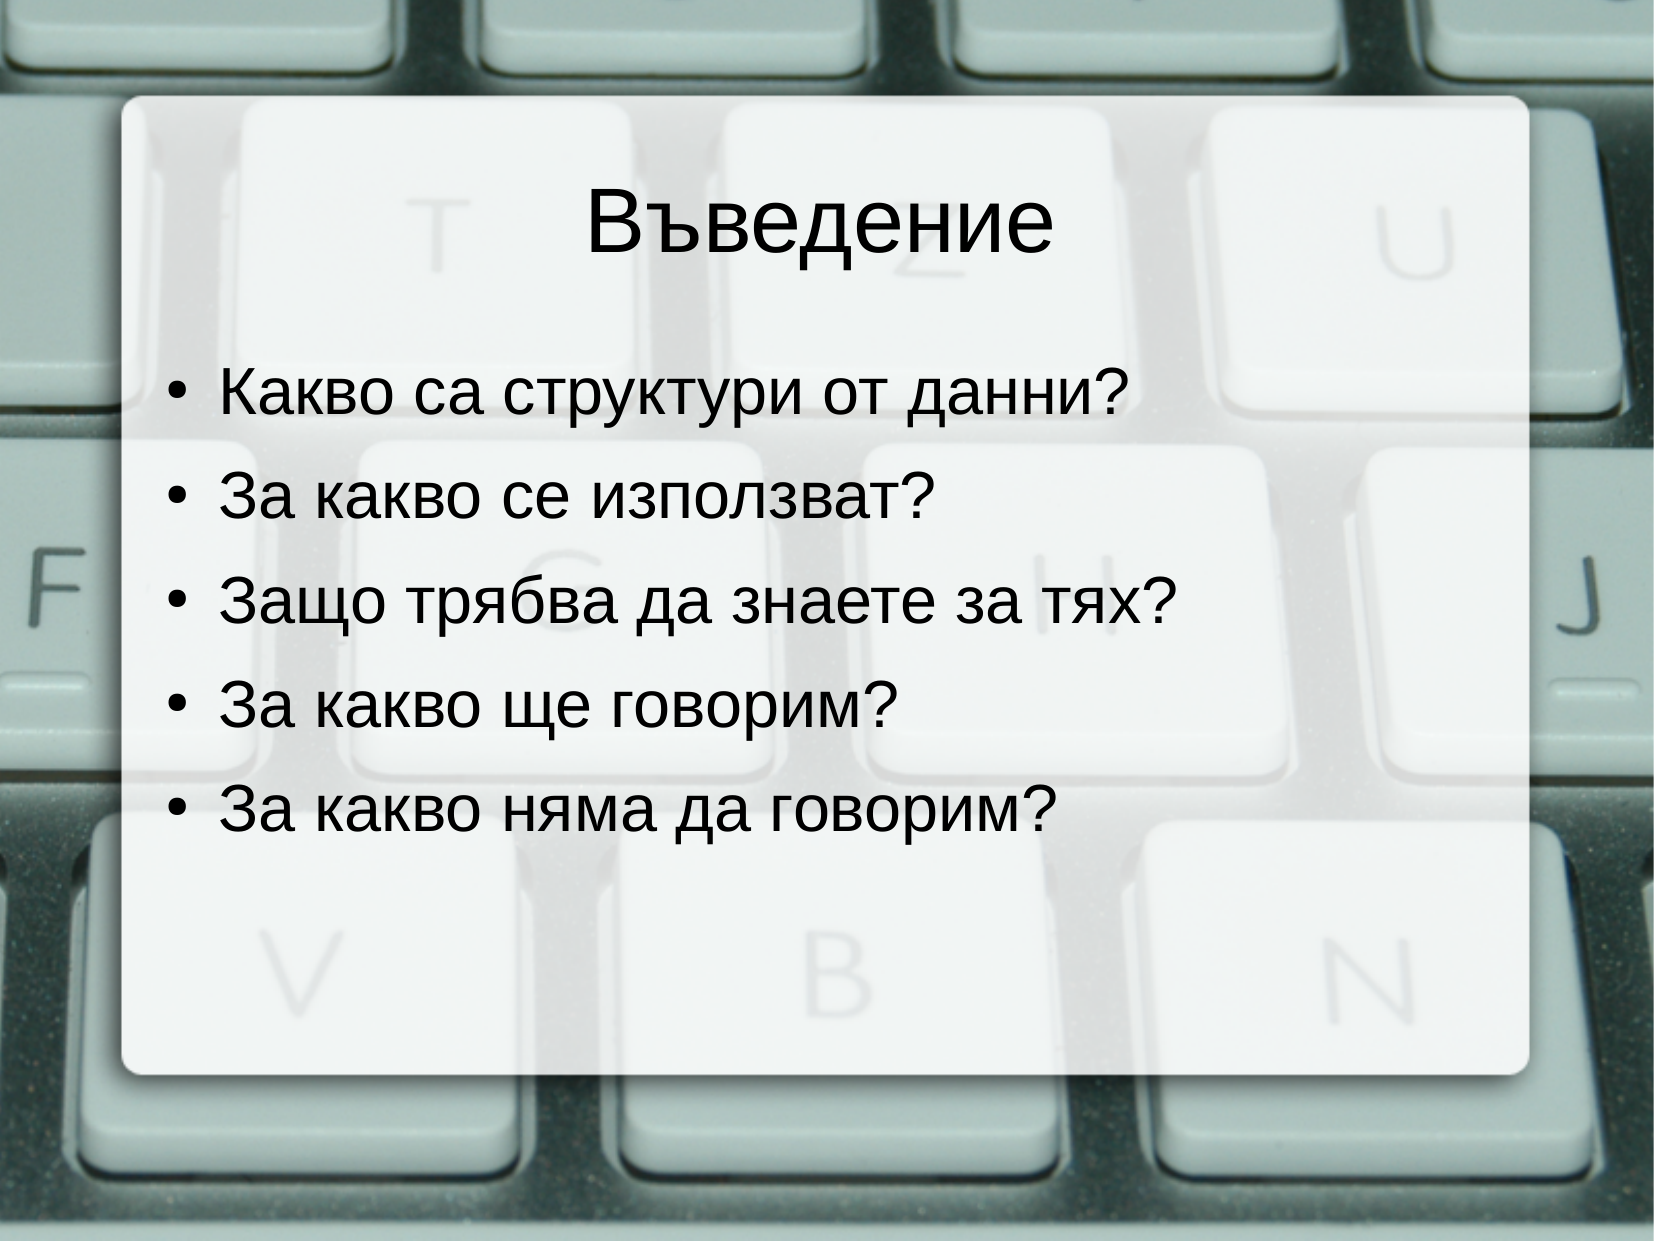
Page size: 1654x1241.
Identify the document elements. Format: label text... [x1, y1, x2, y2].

picture [0, 0, 1654, 1241]
list Какво са структури от данни? За какво се използват? Защо трябва да знаете за тях? За какво ще говорим? За какво няма да говорим? [147, 354, 1506, 1074]
title Въведение [135, 117, 1506, 325]
